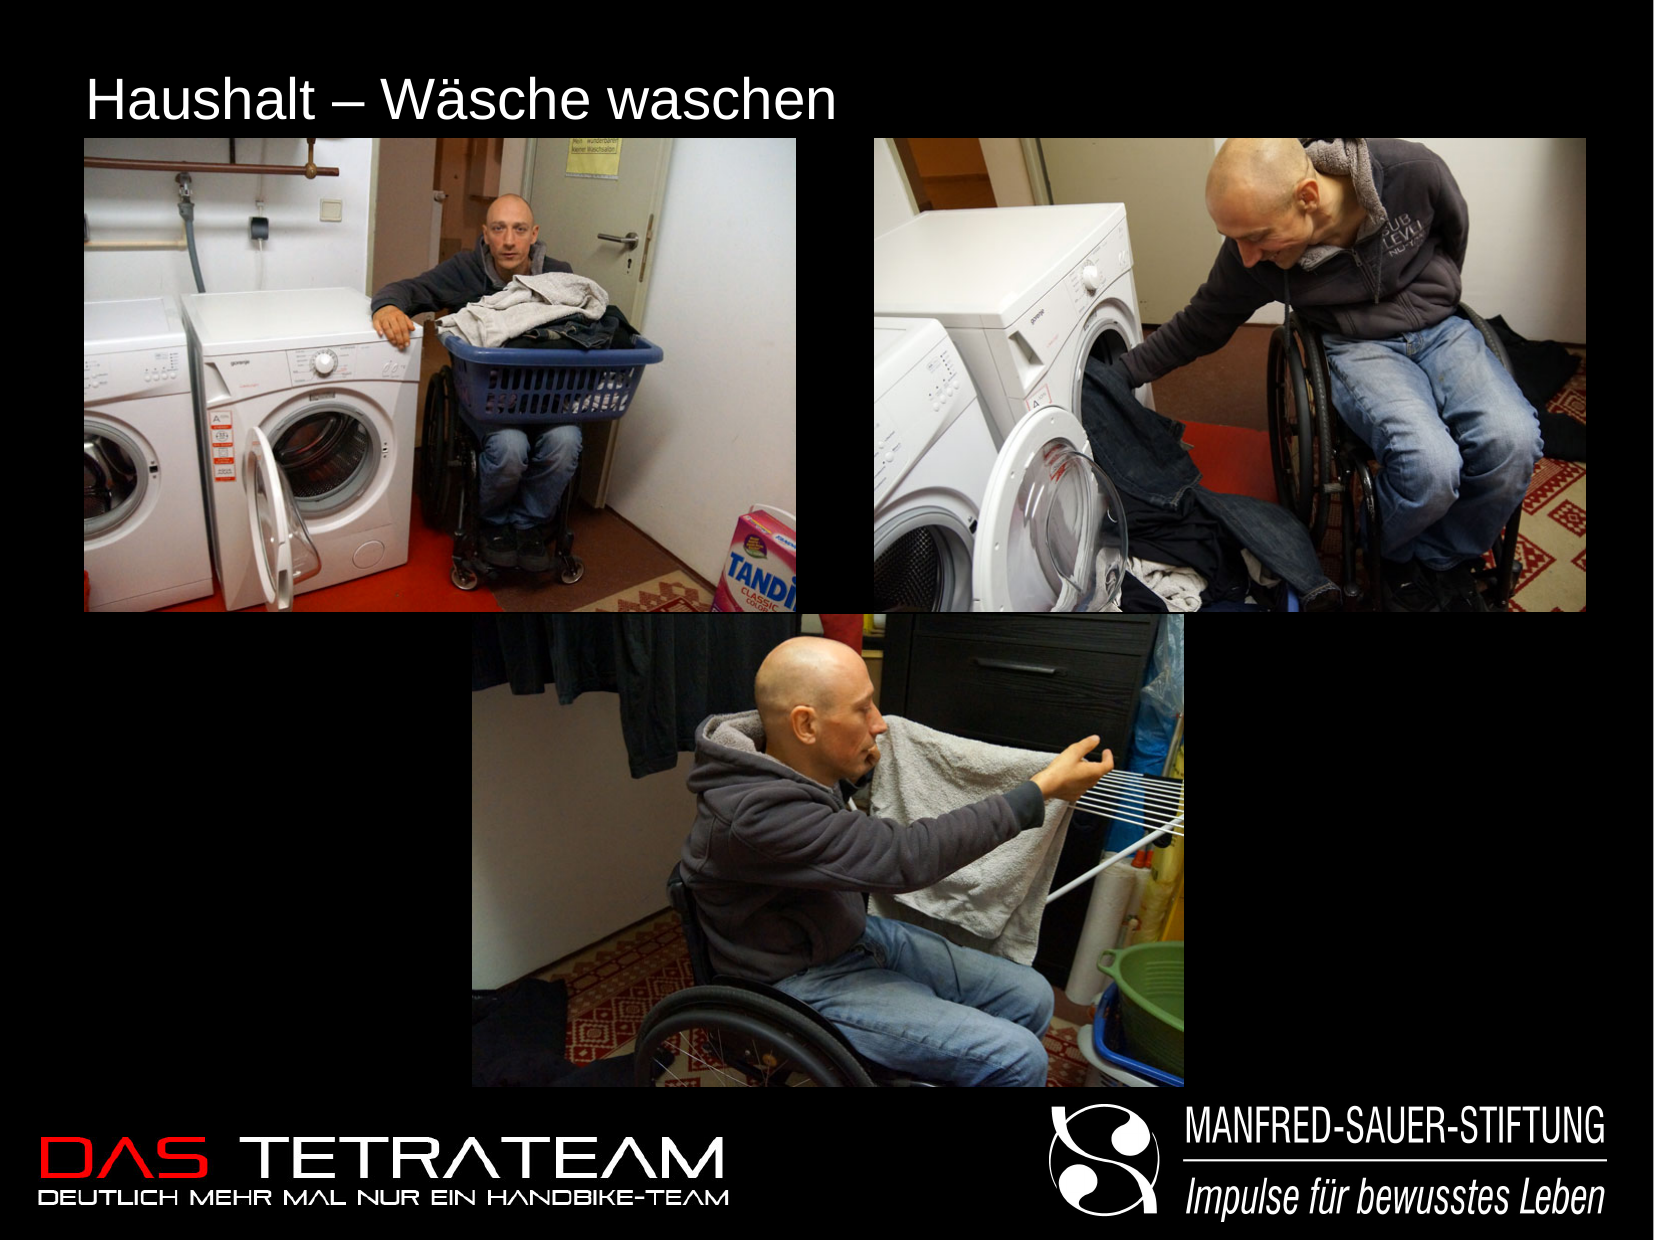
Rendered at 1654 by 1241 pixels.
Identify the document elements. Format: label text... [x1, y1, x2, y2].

picture [84, 138, 796, 612]
picture [1049, 1104, 1607, 1222]
picture [16, 1121, 762, 1216]
picture [874, 138, 1586, 612]
text_box Haushalt – Wäsche waschen [70, 59, 1075, 139]
picture [472, 614, 1184, 1087]
